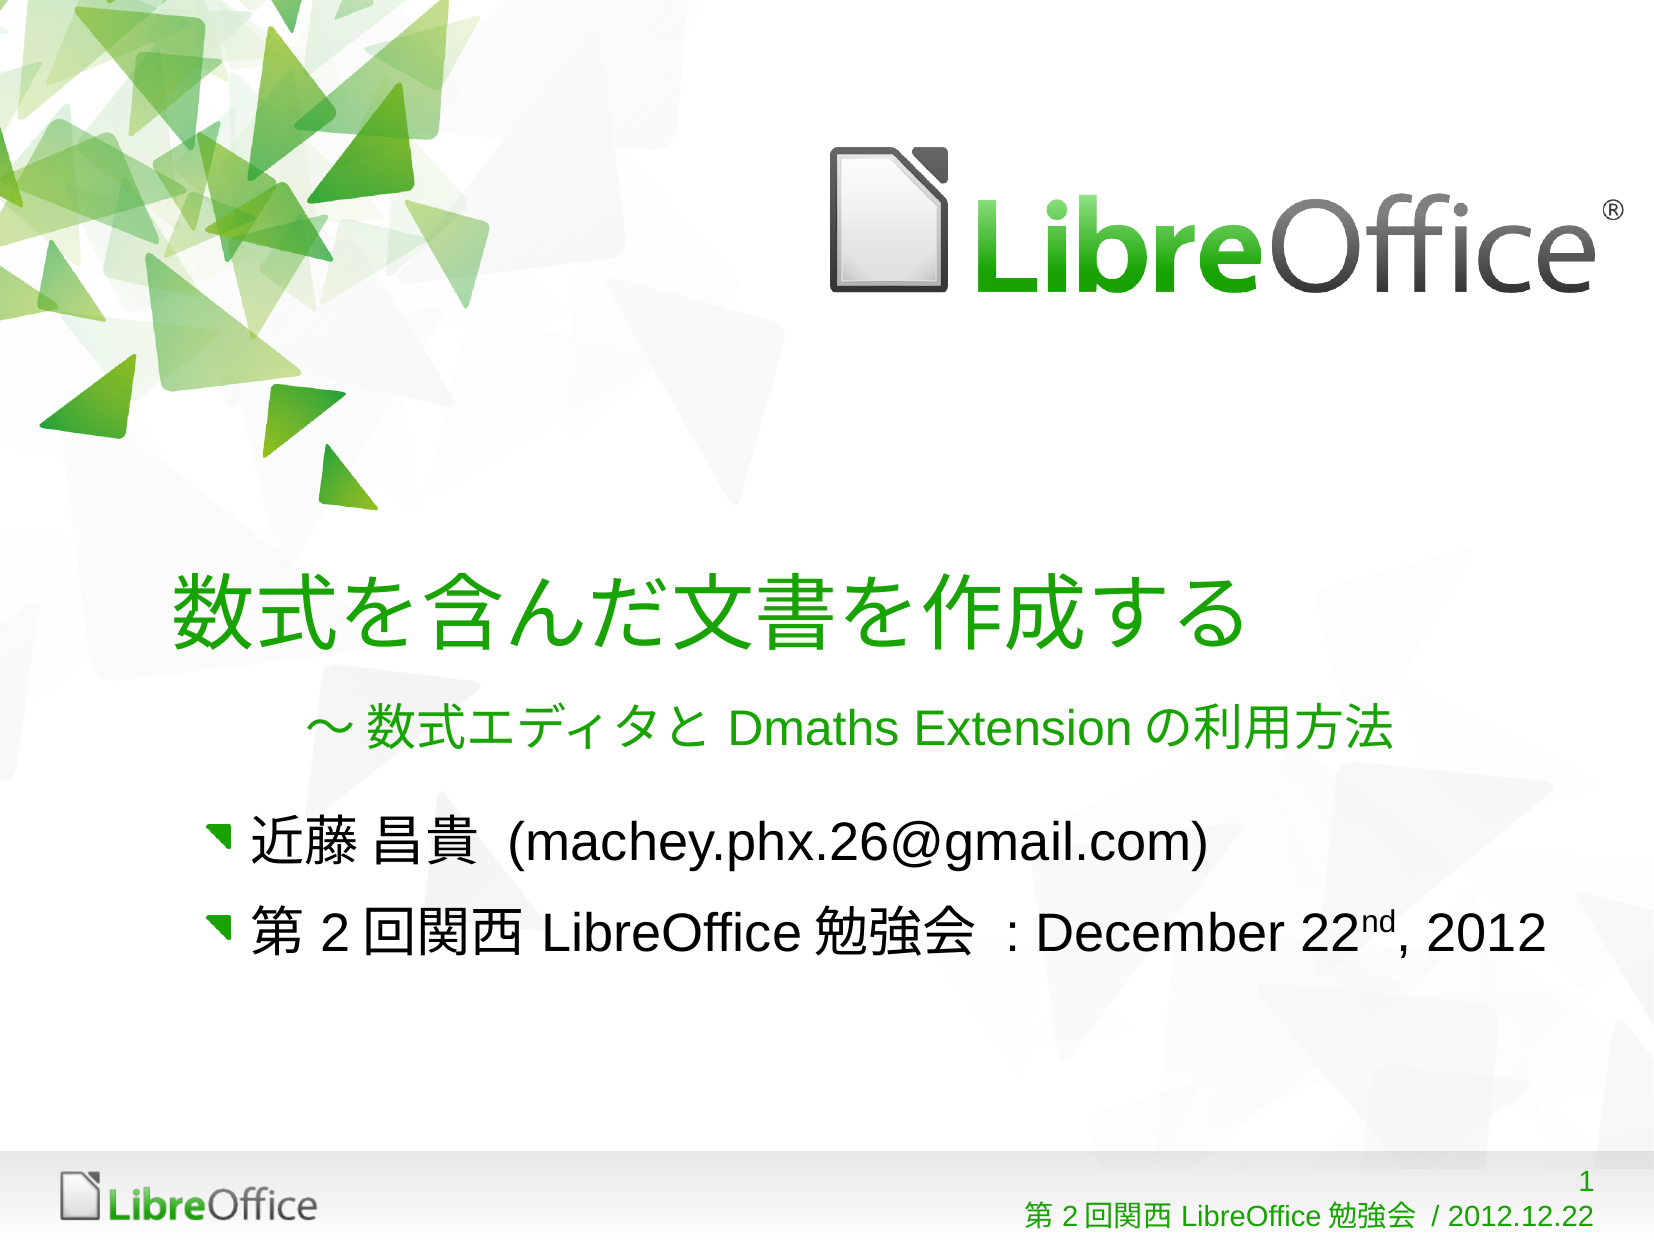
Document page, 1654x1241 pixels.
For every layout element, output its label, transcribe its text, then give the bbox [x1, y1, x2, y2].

picture [915, 548, 1654, 1169]
picture [0, 0, 1654, 948]
title 数式を含んだ文書を作成する 〜 数式エディタとDmaths Extensionの利用方法 [171, 544, 1442, 768]
picture [41, 1152, 337, 1240]
list 近藤 昌貴 (machey.phx.26@gmail.com) 第2回関西LibreOffice勉強会 : December 22nd, 2012 [206, 797, 1565, 1063]
